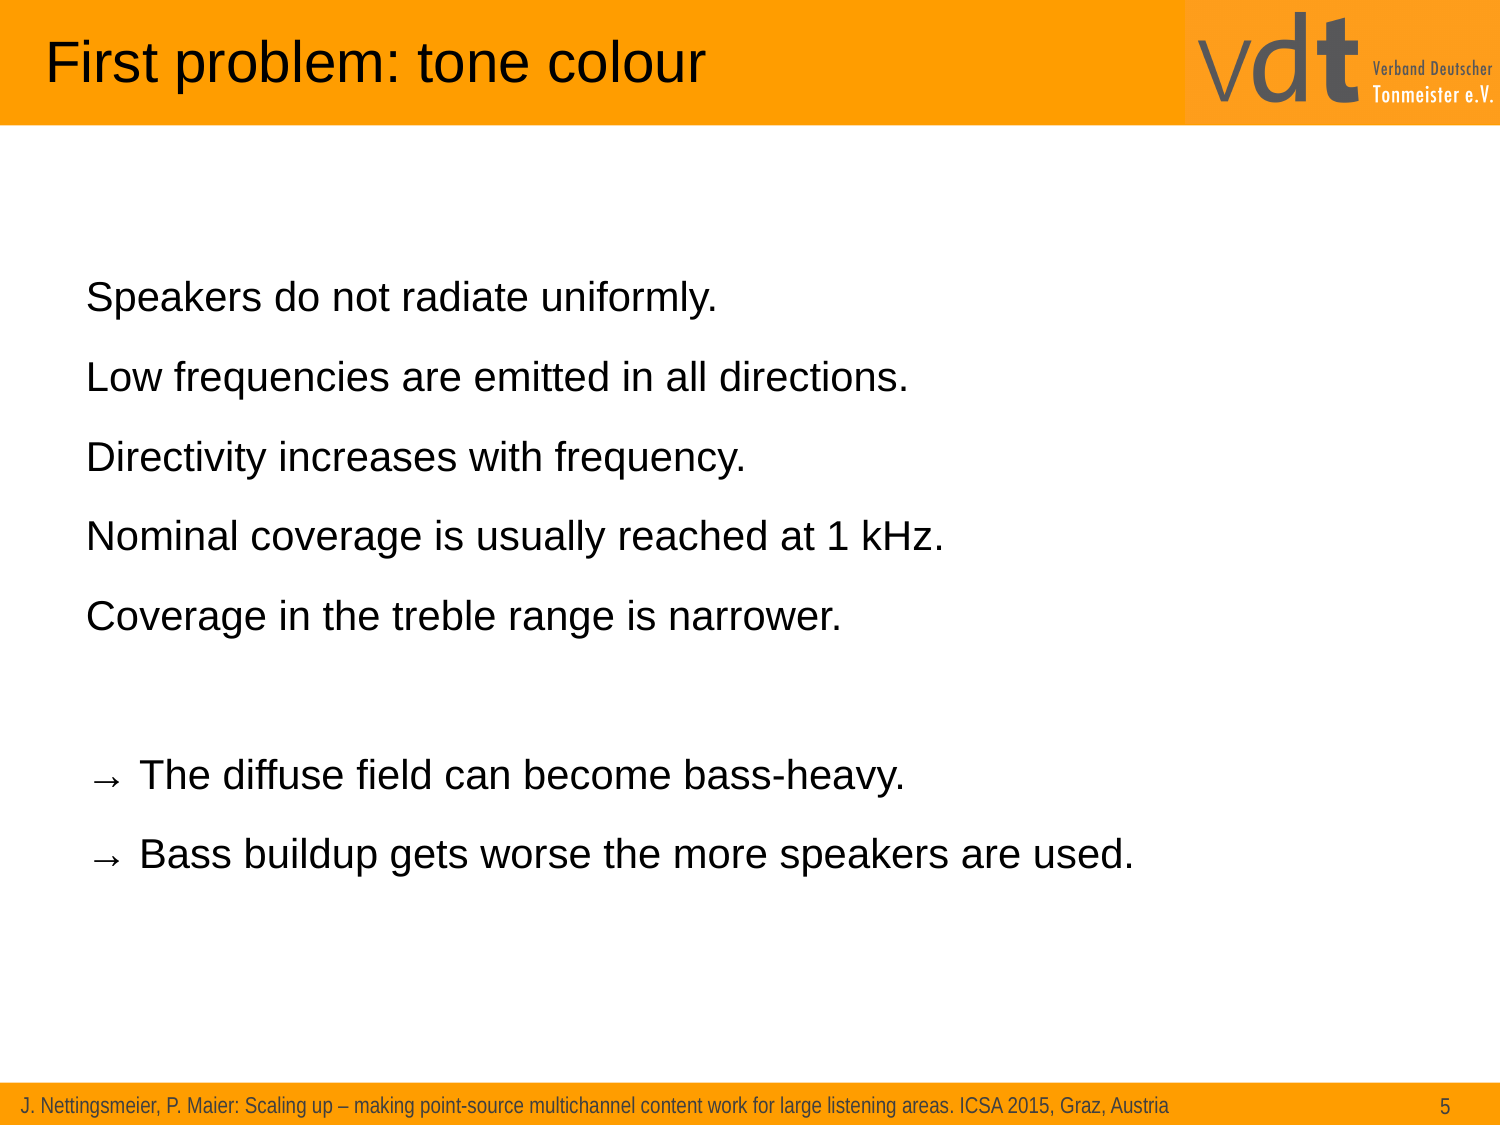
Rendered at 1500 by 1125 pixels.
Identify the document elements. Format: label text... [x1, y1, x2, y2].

list Speakers do not radiate uniformly. Low frequencies are emitted in all directions. Directivity increases with frequency. Nominal coverage is usually reached at 1 kHz. Coverage in the treble range is narrower. → The diffuse field can become bass-heavy. → Bass buildup gets worse the more speakers are used. [15, 270, 1486, 1066]
title First problem: tone colour [45, 0, 1171, 126]
picture [1185, 0, 1500, 124]
